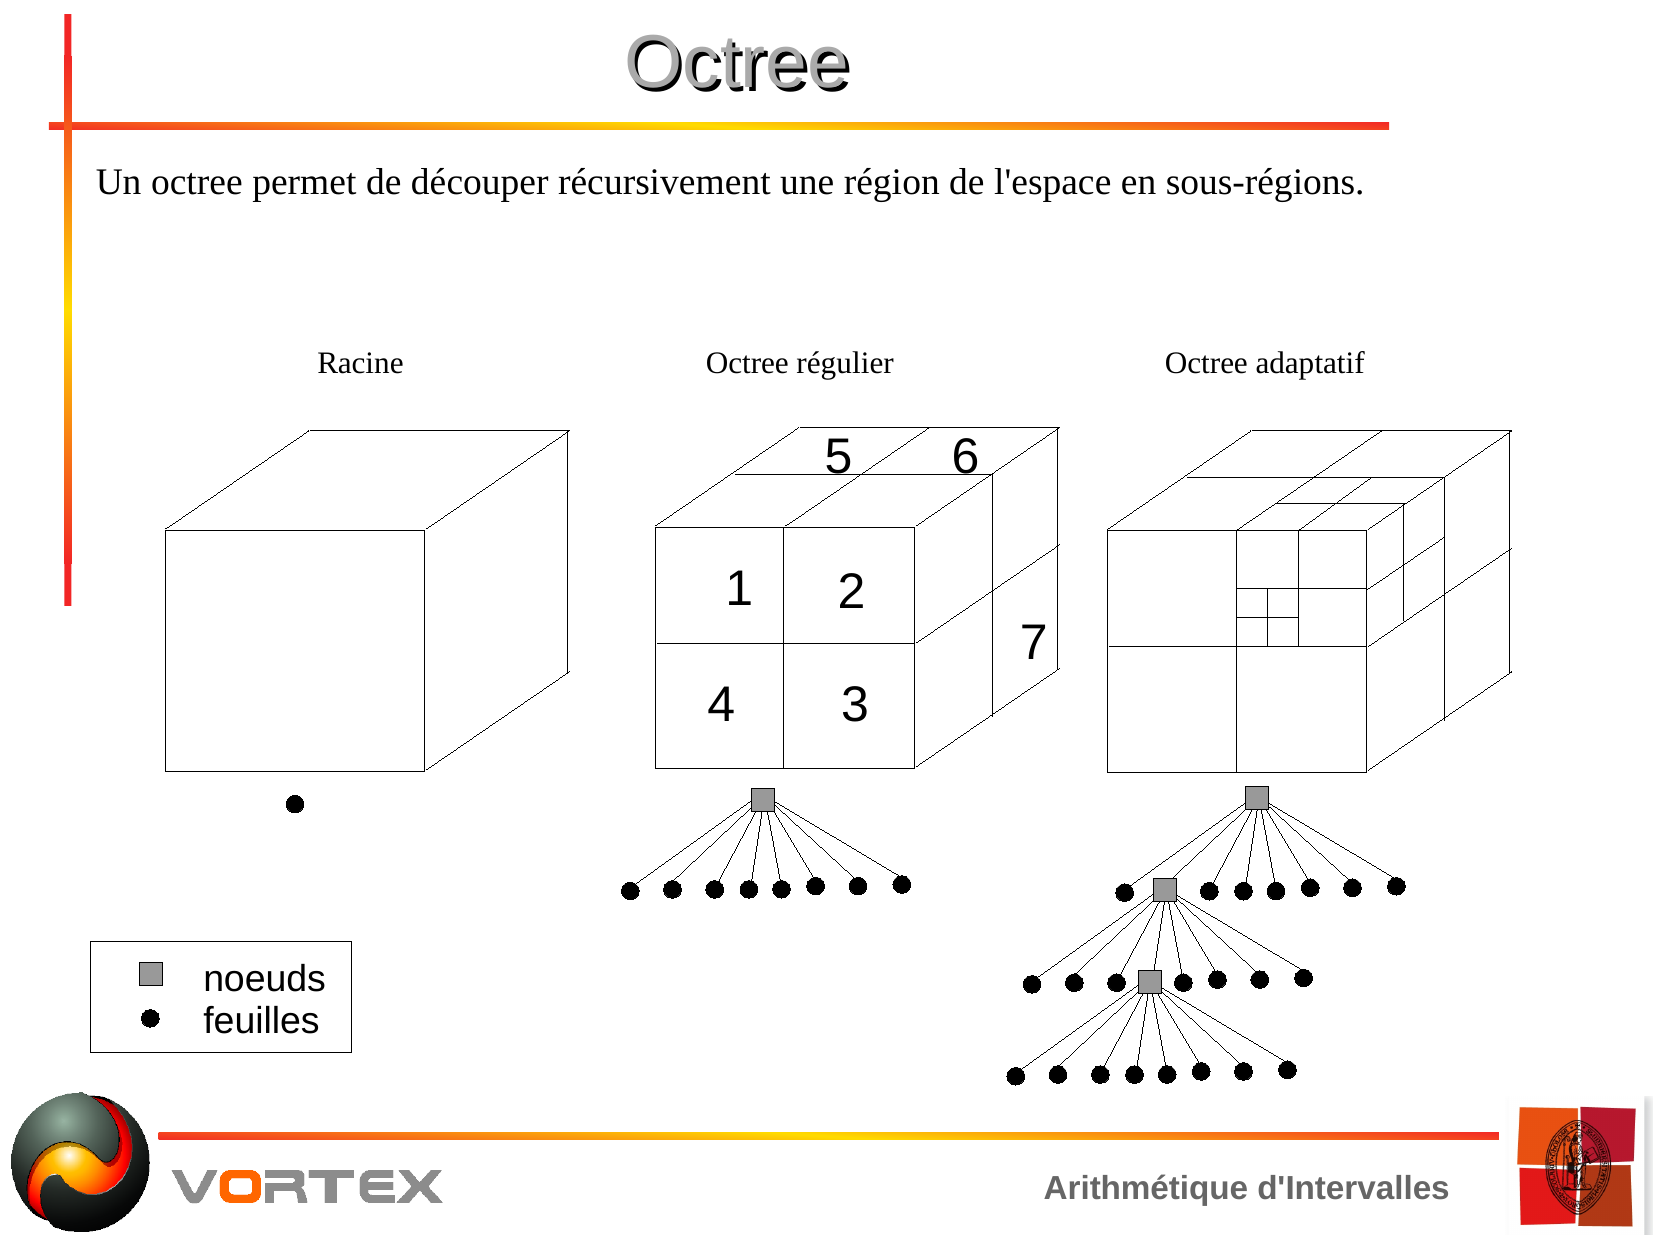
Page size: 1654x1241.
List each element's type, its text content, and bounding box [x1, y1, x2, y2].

text_box [1245, 786, 1269, 810]
text_box [1006, 1067, 1025, 1086]
text_box [1115, 883, 1134, 902]
text_box [1234, 1062, 1253, 1081]
text_box noeuds feuilles [188, 949, 351, 1052]
text_box [849, 877, 867, 895]
text_box [141, 1009, 160, 1028]
text_box [1200, 882, 1219, 901]
text_box [1049, 1065, 1067, 1084]
text_box [1234, 882, 1253, 901]
title Octree [82, 4, 1392, 120]
text_box [1107, 973, 1126, 992]
text_box [1023, 975, 1041, 994]
picture [1505, 1096, 1653, 1235]
text_box 6 [936, 421, 1009, 500]
text_box [1208, 970, 1227, 989]
text_box 2 [822, 556, 895, 635]
text_box [892, 875, 911, 894]
text_box 5 [809, 421, 882, 500]
text_box [740, 880, 758, 899]
text_box [621, 882, 640, 900]
text_box [1301, 878, 1320, 897]
text_box [705, 880, 724, 899]
text_box [663, 880, 682, 899]
text_box 1 [710, 553, 783, 631]
text_box [1065, 973, 1084, 992]
text_box [1125, 1065, 1144, 1084]
text_box [806, 877, 825, 895]
text_box [1153, 878, 1177, 902]
text_box 4 [692, 668, 765, 747]
text_box [286, 795, 304, 813]
list Un octree permet de découper récursivement une région de l'espace en sous-régions. Racine Octree régulier Octree adaptatif [78, 160, 1588, 1103]
text_box [1250, 970, 1269, 989]
text_box [1091, 1065, 1110, 1084]
text_box 3 [826, 668, 898, 747]
text_box [751, 788, 775, 812]
text_box [1158, 1065, 1177, 1084]
text_box [1387, 877, 1406, 896]
text_box [1278, 1060, 1297, 1079]
text_box [1294, 969, 1313, 987]
text_box noeuds feuilles [188, 949, 410, 1059]
text_box [1138, 970, 1162, 994]
picture [11, 1092, 443, 1232]
text_box 7 [1005, 606, 1077, 685]
text_box [1343, 878, 1362, 897]
text_box [772, 880, 791, 899]
text_box [1267, 882, 1285, 900]
text_box [139, 962, 163, 986]
text_box [1174, 973, 1193, 992]
text_box [1192, 1062, 1211, 1081]
